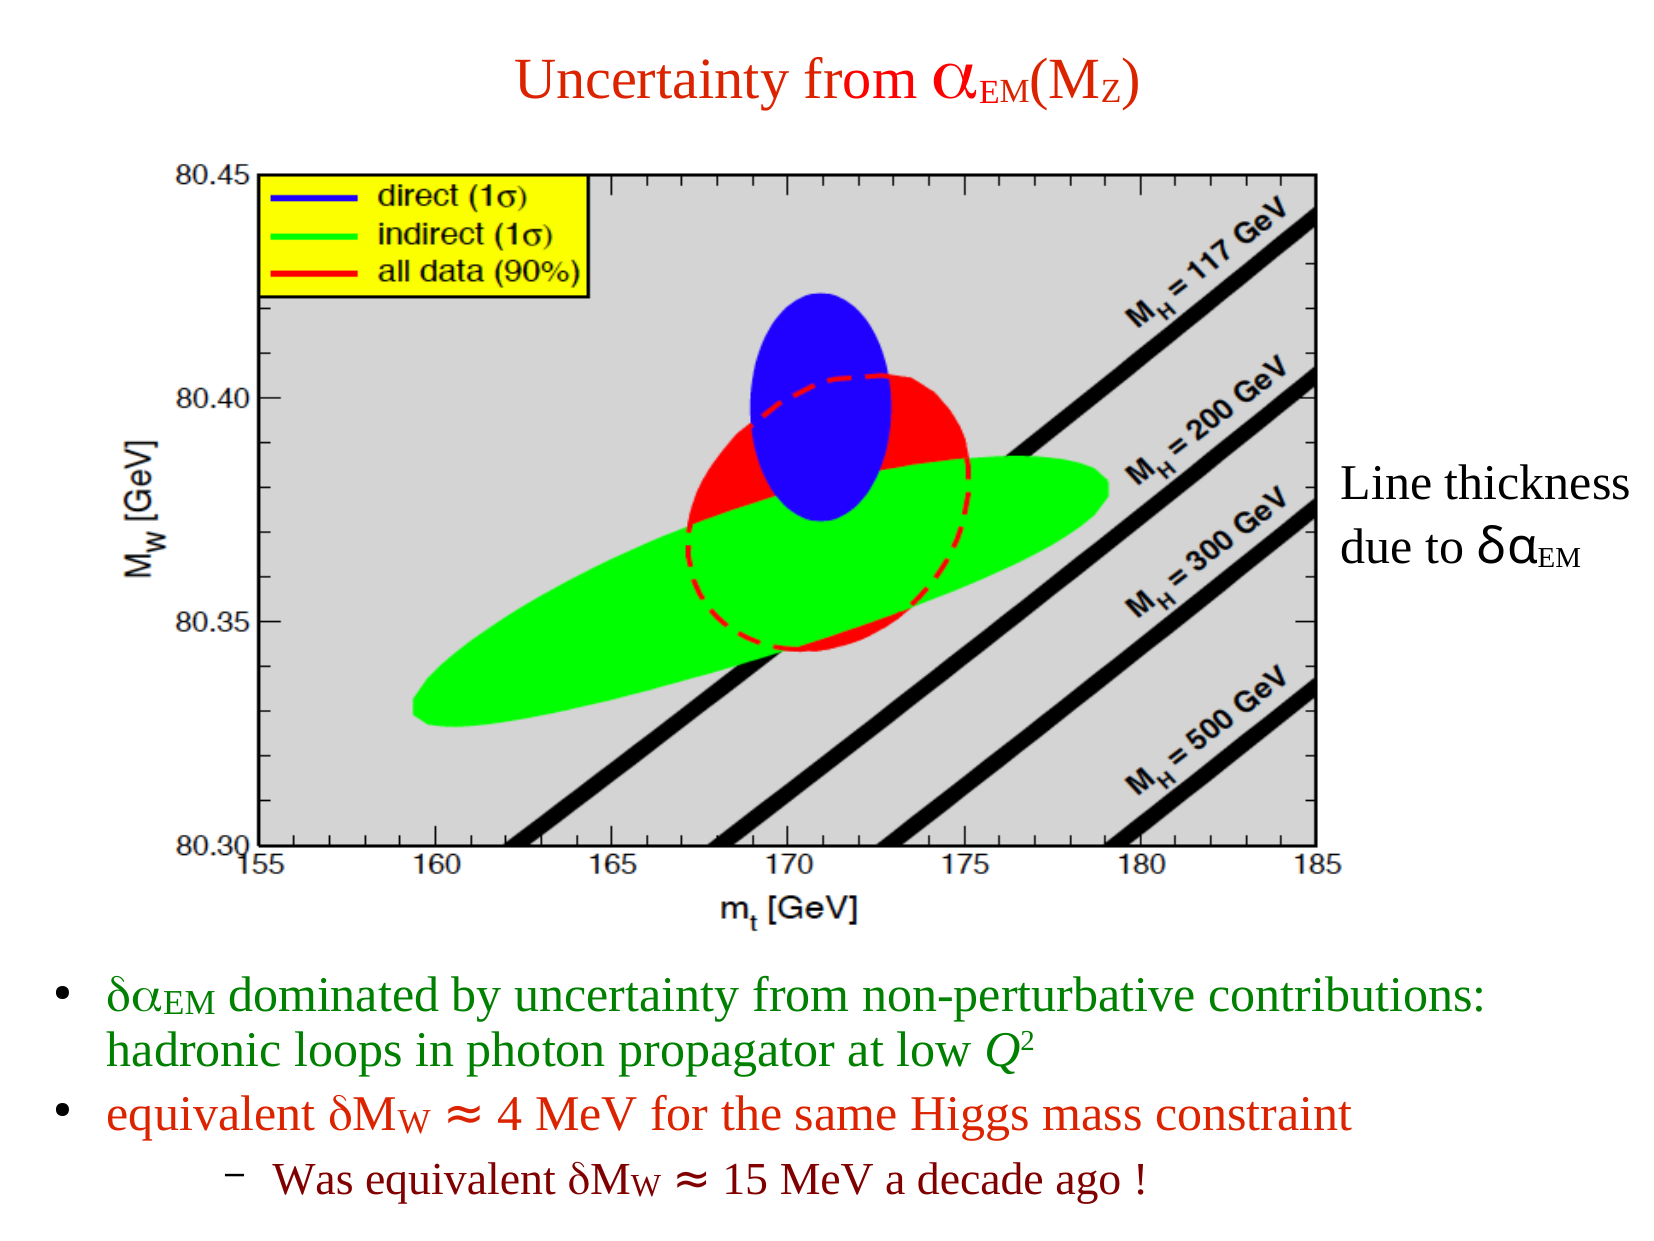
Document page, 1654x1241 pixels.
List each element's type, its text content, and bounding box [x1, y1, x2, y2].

picture [107, 129, 1376, 945]
title Uncertainty from αEM(MZ) [121, 14, 1534, 147]
list δαEM dominated by uncertainty from non-perturbative contributions: hadronic loops in photon propagator at low Q2 equivalent δMW ≈ 4 MeV for the same Higgs mass constraint Was equivalent δMW ≈ 15 MeV a decade ago ! [36, 966, 1642, 1227]
text_box Line thickness due to δαEM [1340, 454, 1636, 586]
